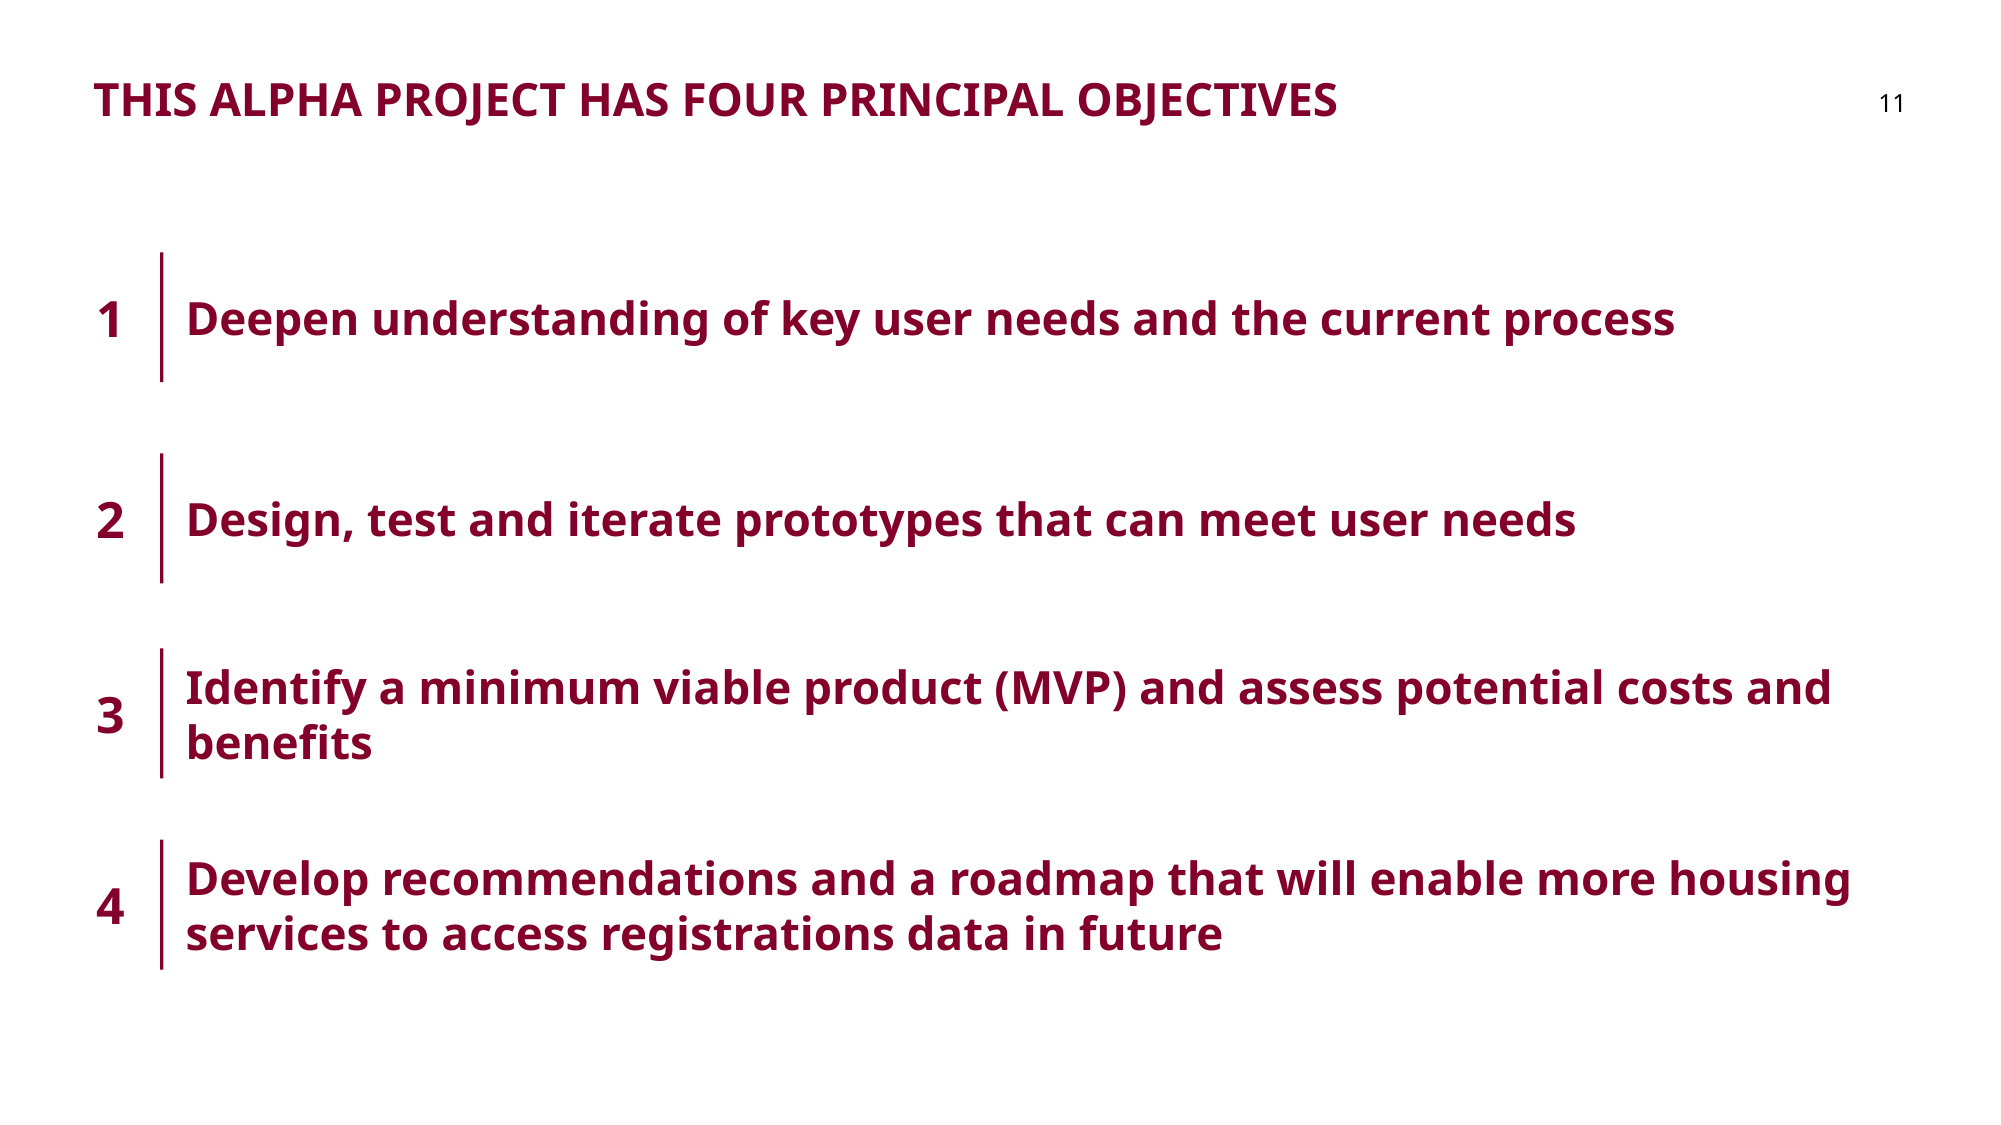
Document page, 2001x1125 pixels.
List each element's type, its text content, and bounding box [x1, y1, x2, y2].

title THIS ALPHA PROJECT HAS FOUR PRINCIPAL OBJECTIVES [93, 70, 1809, 205]
text_box Design, test and iterate prototypes that can meet user needs [185, 447, 1907, 590]
text_box 3 [96, 678, 142, 749]
text_box Develop recommendations and a roadmap that will enable more housing services to access registrations data in future [185, 837, 1907, 972]
text_box 4 [96, 869, 142, 940]
slide_number 1 [1850, 87, 1907, 148]
text_box 1 [96, 282, 142, 353]
text_box 2 [96, 483, 142, 554]
text_box Deepen understanding of key user needs and the current process [185, 246, 1907, 389]
text_box Identify a minimum viable product (MVP) and assess potential costs and benefits [185, 652, 1907, 775]
